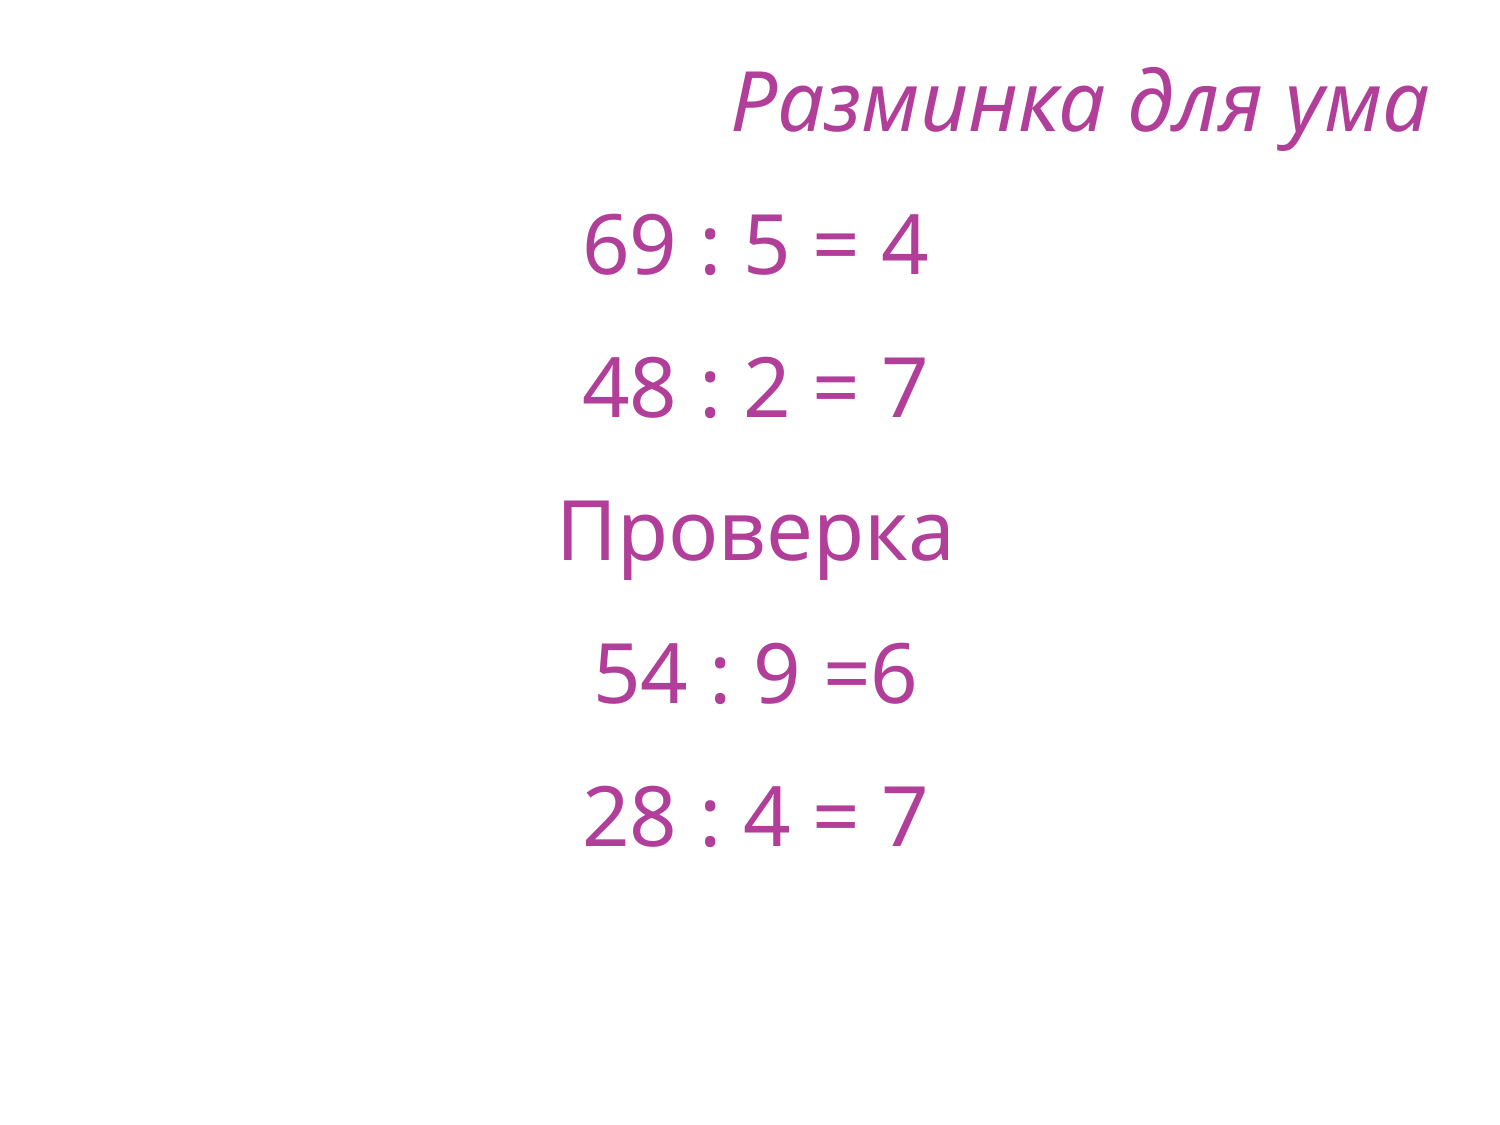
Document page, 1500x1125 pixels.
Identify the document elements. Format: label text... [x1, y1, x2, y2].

list Разминка для ума 69 : 5 = 4 48 : 2 = 7 Проверка 54 : 9 =6 28 : 4 = 7 [46, 35, 1465, 1020]
